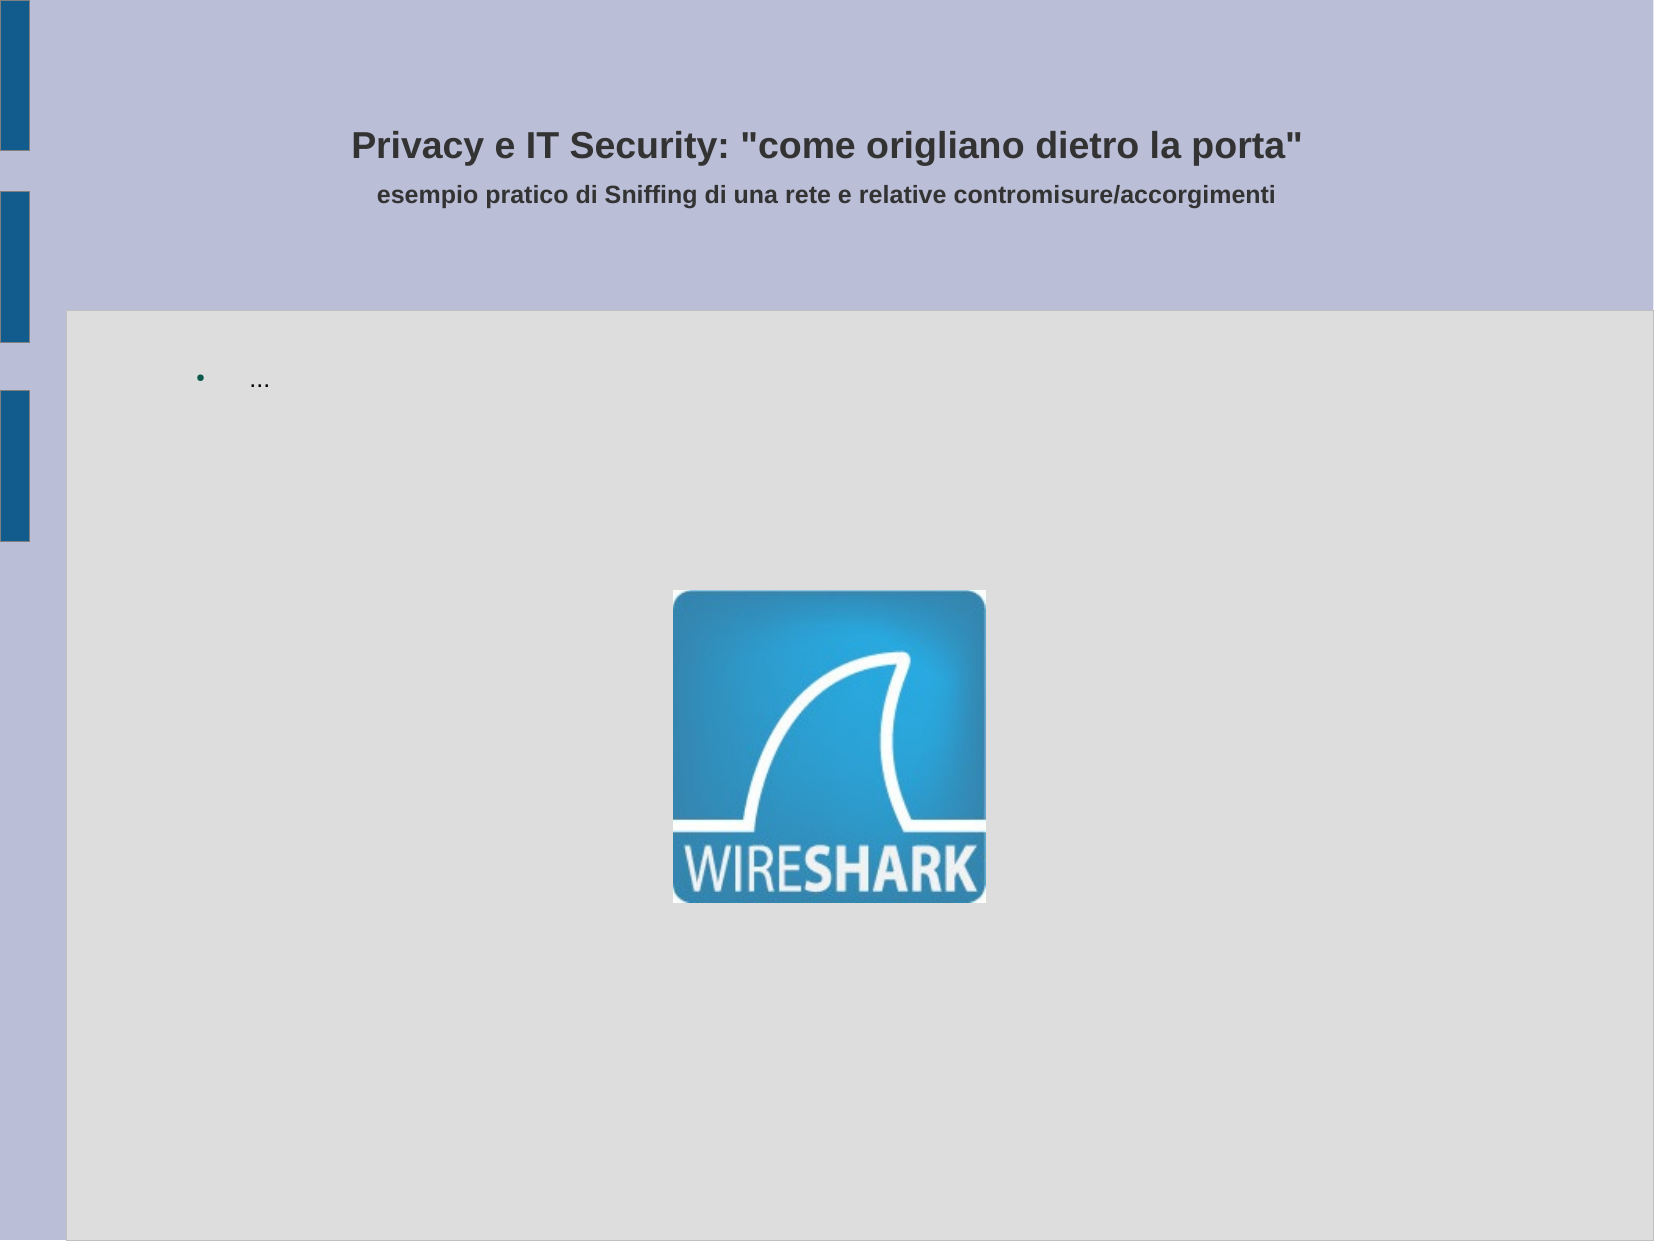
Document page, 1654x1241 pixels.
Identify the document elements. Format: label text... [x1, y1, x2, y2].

picture [673, 590, 986, 904]
list ... [178, 364, 1570, 1147]
title esempio pratico di Sniffing di una rete e relative contromisure/accorgimenti [121, 201, 1534, 299]
title Privacy e IT Security: "come origliano dietro la porta" [121, 91, 1534, 201]
